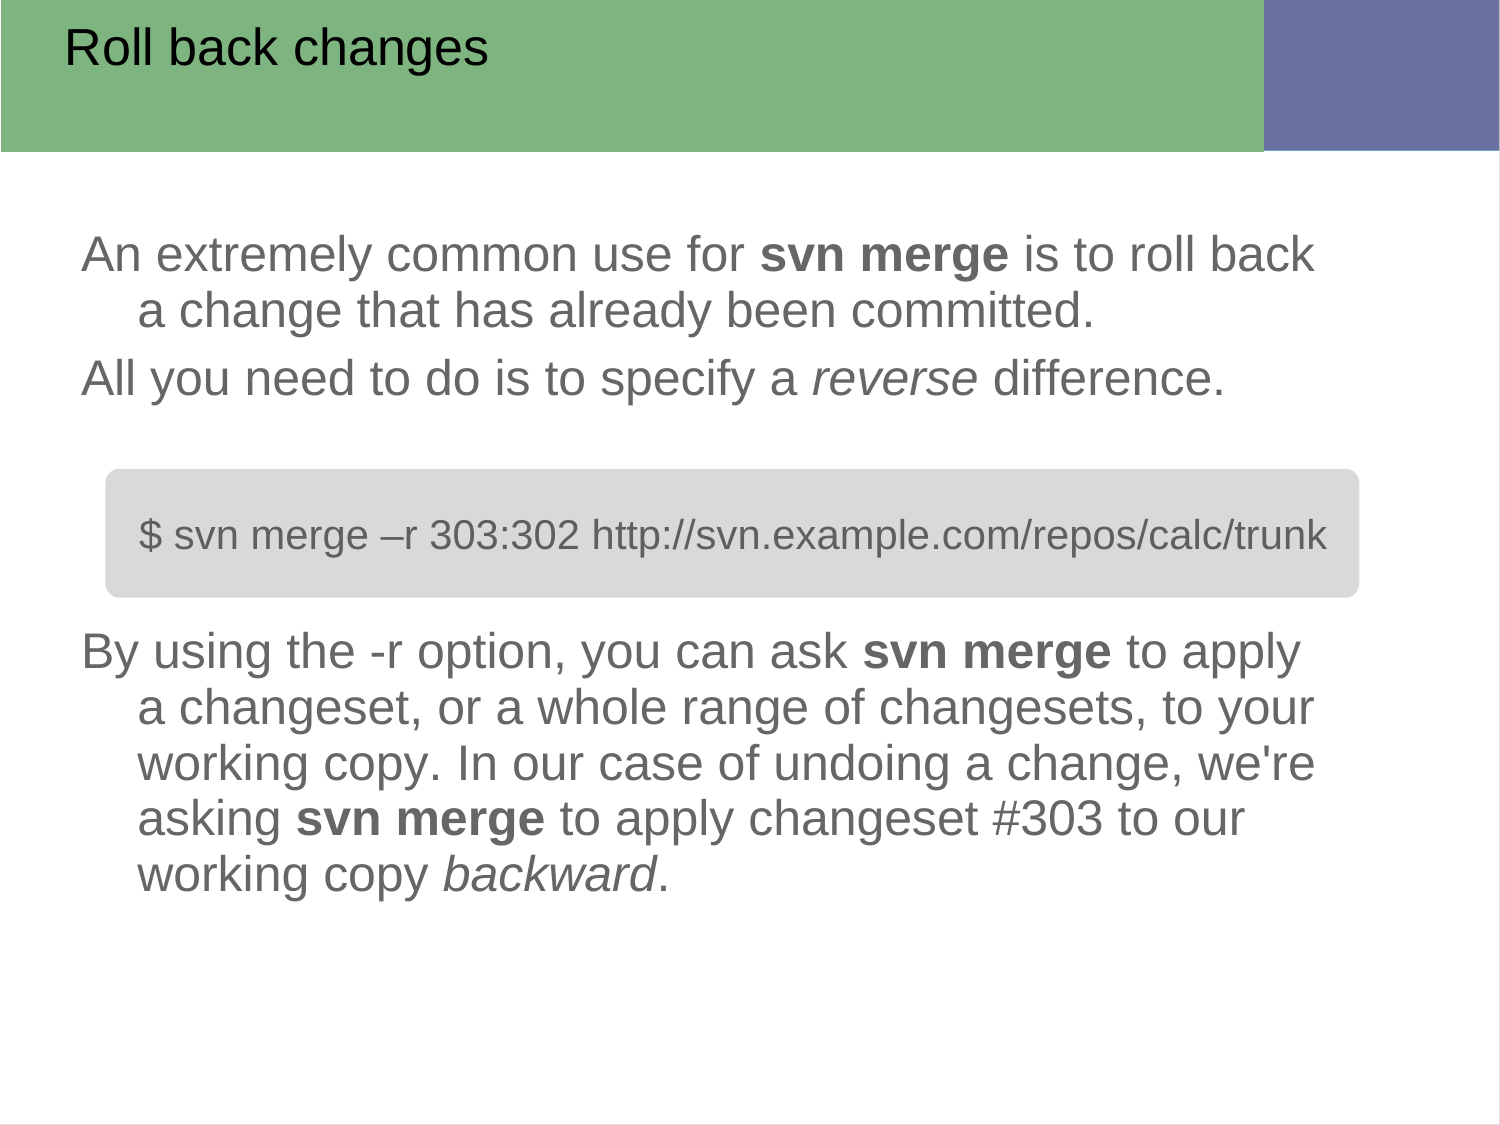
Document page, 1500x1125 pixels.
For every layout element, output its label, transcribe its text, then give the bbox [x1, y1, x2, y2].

title Roll back changes [49, 16, 1253, 90]
picture [0, 0, 1500, 1125]
list An extremely common use for svn merge is to roll back a change that has already been committed. All you need to do is to specify a reverse difference. By using the -r option, you can ask svn merge to apply a changeset, or a whole range of changesets, to your working copy. In our case of undoing a change, we're asking svn merge to apply changeset #303 to our working copy backward. [66, 219, 1342, 945]
text_box $ svn merge –r 303:302 http://svn.example.com/repos/calc/trunk [105, 468, 1360, 598]
